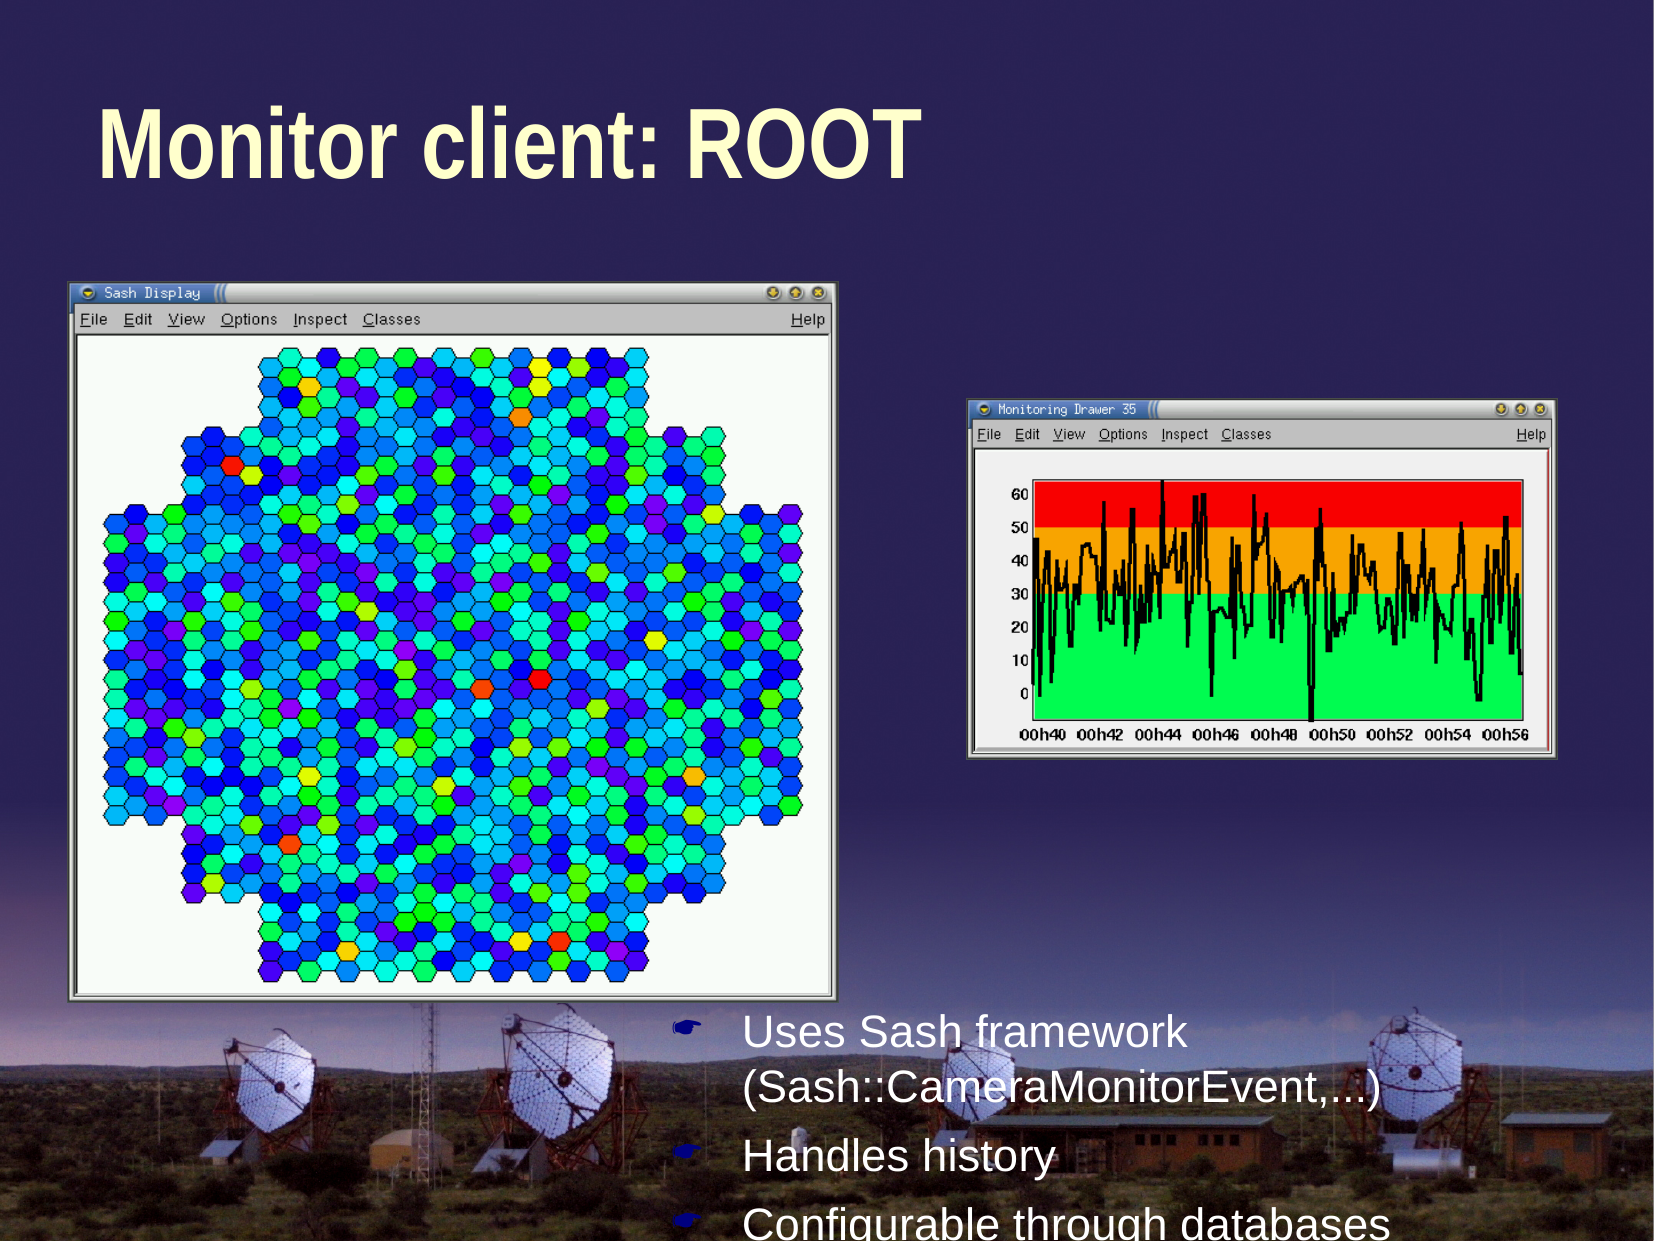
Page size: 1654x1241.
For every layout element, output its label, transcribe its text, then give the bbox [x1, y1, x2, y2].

picture [0, 0, 1654, 1241]
title Monitor client: ROOT [82, 49, 1571, 257]
list Uses Sash framework (Sash::CameraMonitorEvent,...) Handles history Configurable through databases [644, 994, 1417, 1241]
